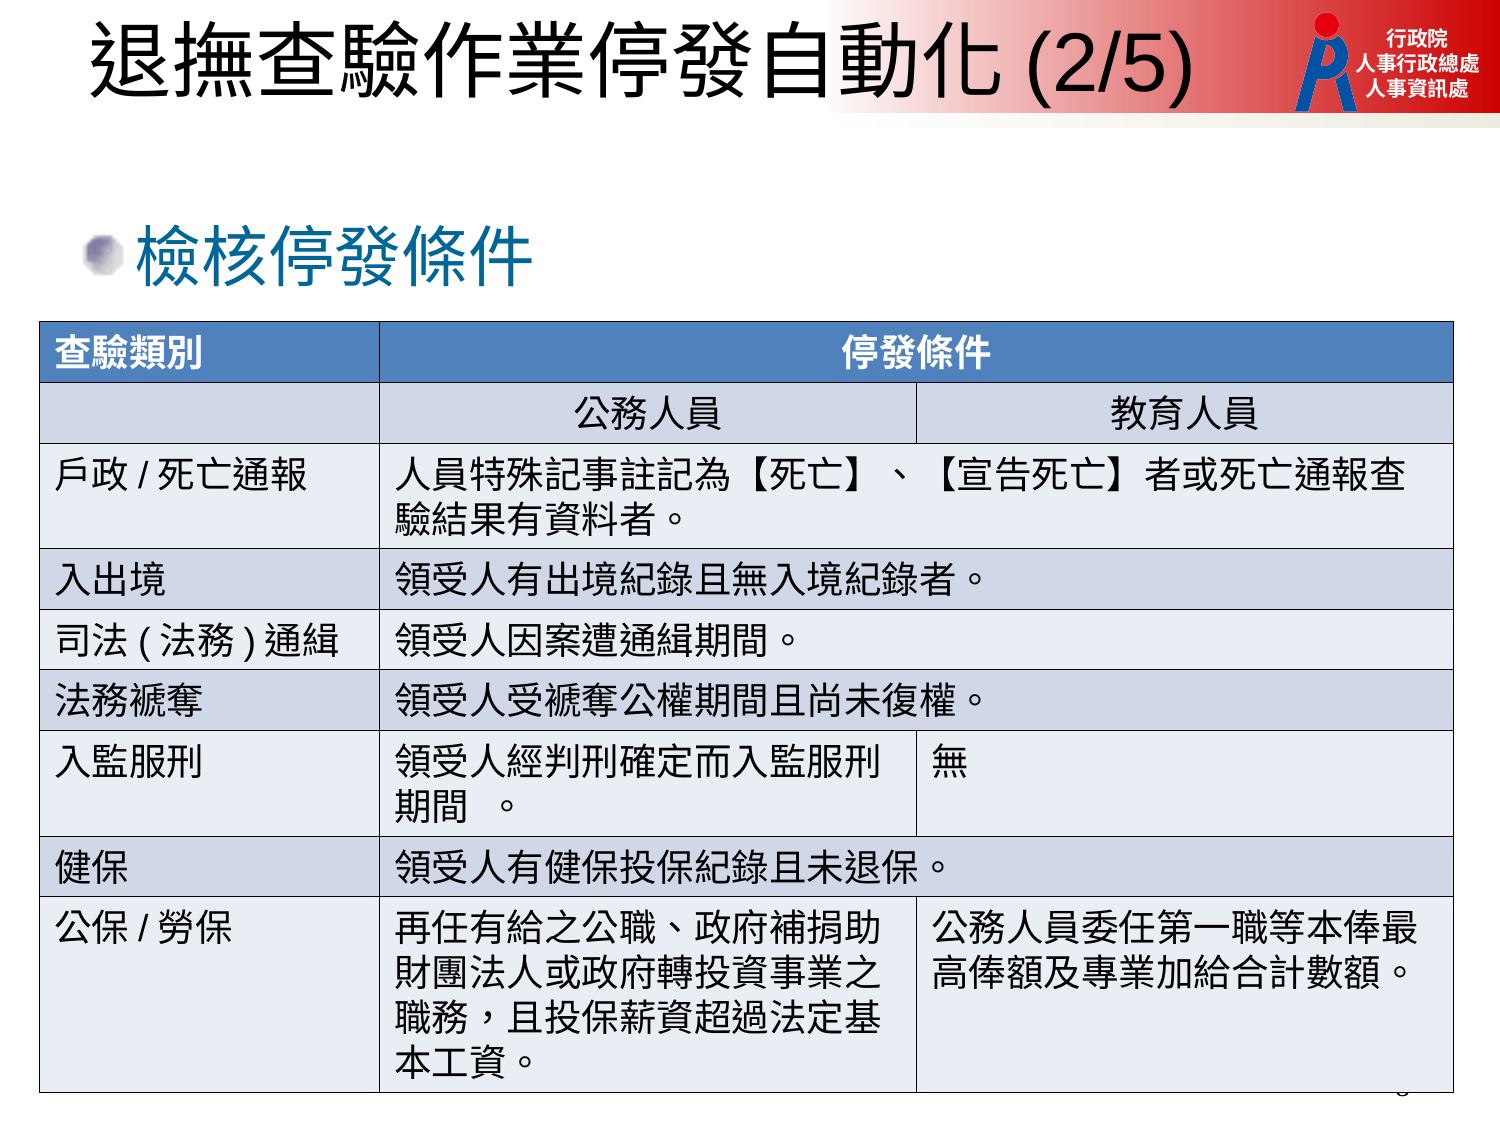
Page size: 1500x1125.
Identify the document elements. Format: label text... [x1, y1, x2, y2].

table_cell 健保 [40, 837, 379, 896]
table_cell 教育人員 [917, 383, 1453, 443]
table_cell 入出境 [40, 549, 379, 609]
table_cell 領受人有出境紀錄且無入境紀錄者。 [380, 549, 1453, 609]
table_cell 入監服刑 [40, 731, 379, 836]
title 退撫查驗作業停發自動化(2/5) [59, 4, 1225, 111]
table_cell 人員特殊記事註記為【死亡】、【宣告死亡】者或死亡通報查驗結果有資料者。 [380, 444, 1453, 548]
table_header 停發條件 [380, 322, 1453, 382]
table_cell 無 [917, 731, 1453, 836]
text_box <編號> [1074, 1093, 1426, 1110]
table_header 查驗類別 [40, 322, 379, 382]
table_cell 領受人受褫奪公權期間且尚未復權。 [380, 670, 1453, 730]
table_cell 法務褫奪 [40, 670, 379, 730]
table_cell 領受人有健保投保紀錄且未退保。 [380, 837, 1453, 896]
table_cell [40, 383, 379, 443]
table_cell 公務人員委任第一職等本俸最高俸額及專業加給合計數額。 [917, 897, 1453, 1092]
table_cell 司法(法務)通緝 [40, 610, 379, 669]
table_cell 公保/勞保 [40, 897, 379, 1092]
table_cell 領受人經判刑確定而入監服刑期間 。 [380, 731, 916, 836]
table_cell 公務人員 [380, 383, 916, 443]
picture [1278, 0, 1374, 128]
table_cell 再任有給之公職、政府補捐助財團法人或政府轉投資事業之職務，且投保薪資超過法定基本工資。 [380, 897, 916, 1092]
table_cell 領受人因案遭通緝期間。 [380, 610, 1453, 669]
list 檢核停發條件 [63, 206, 1414, 321]
table_cell 戶政/死亡通報 [40, 444, 379, 548]
